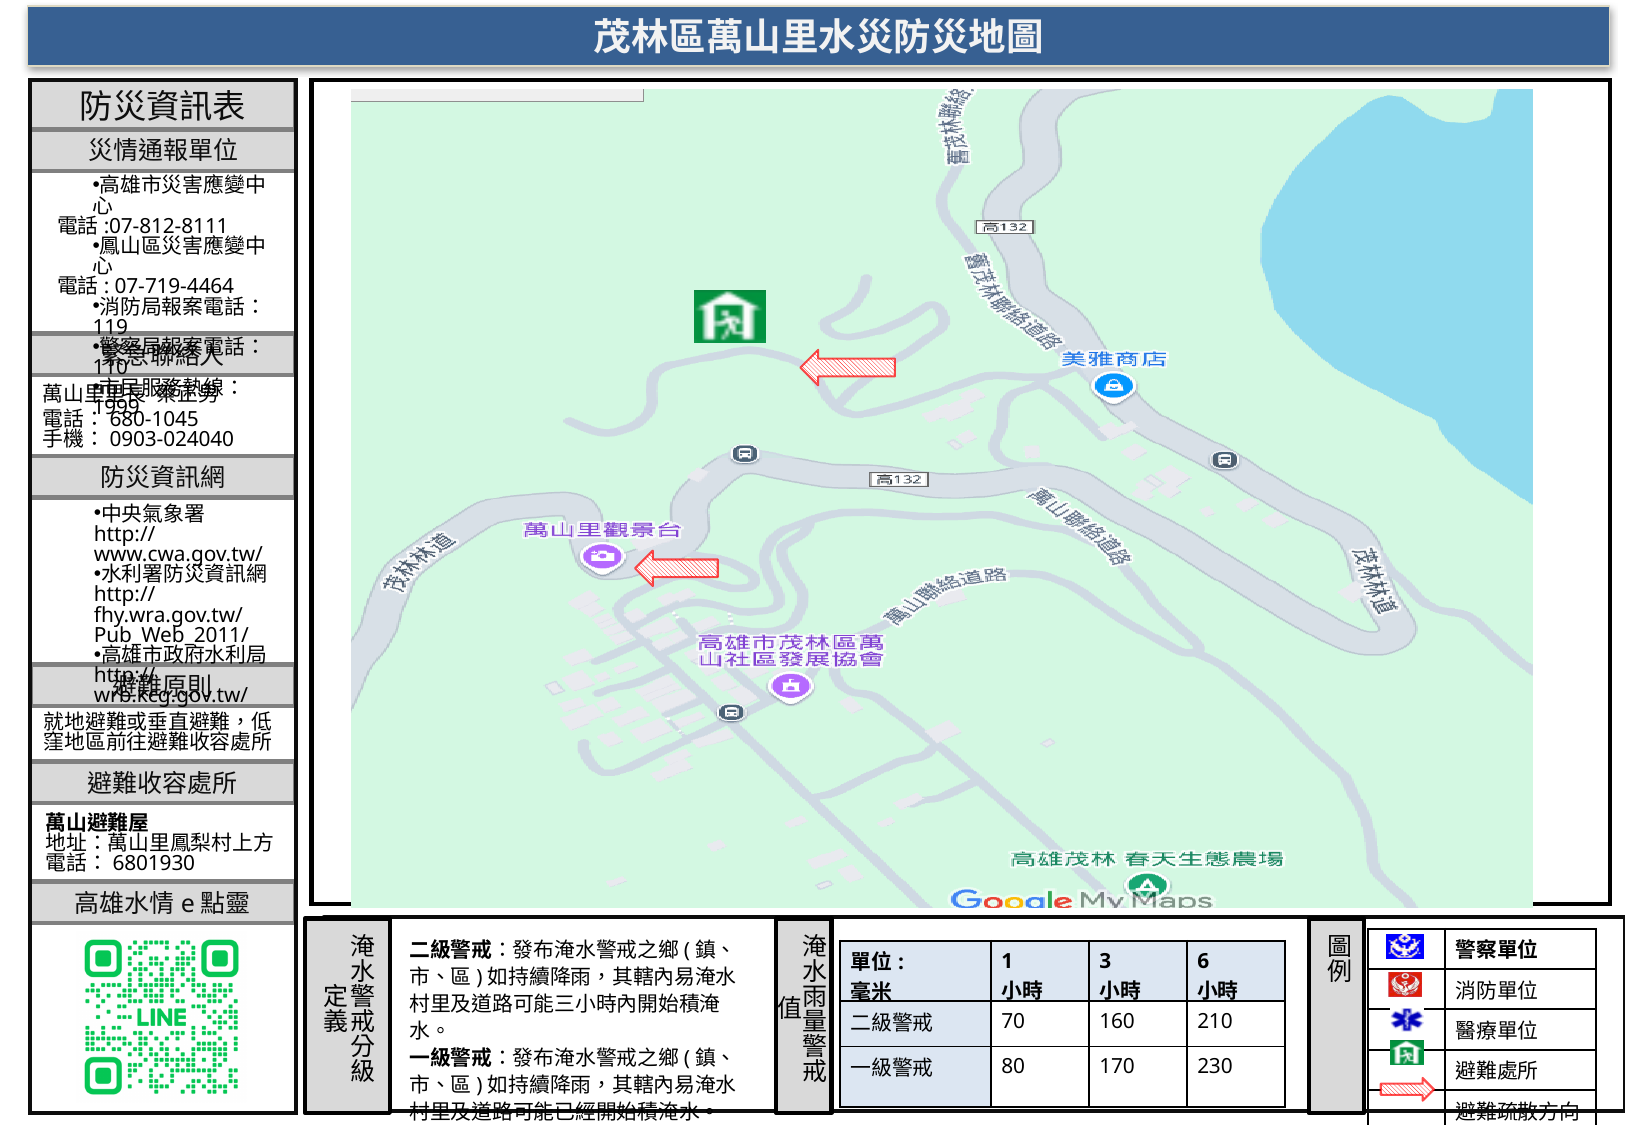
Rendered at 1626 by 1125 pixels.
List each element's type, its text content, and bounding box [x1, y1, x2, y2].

text_box 防災資訊表 [32, 82, 294, 129]
picture [1386, 934, 1424, 959]
table_cell 避難疏散方向 [1446, 1112, 1595, 1125]
table_cell 210 [1188, 1002, 1284, 1046]
picture [351, 89, 1533, 908]
table_cell 二級警戒 [841, 1002, 990, 1046]
text_box 高雄市災害應變中心 電話:07-812-8111 鳳山區災害應變中心 電話: 07-719-4464 消防局報案電話：119 警察局報案電話：110 市民服務熱線：1999 [32, 169, 294, 377]
picture [1390, 1008, 1424, 1033]
text_box 茂林區萬山里水災防災地圖 [27, 6, 1610, 66]
text_box 防災資訊網 [32, 459, 294, 497]
table_header 3 小時 [1090, 942, 1186, 1000]
text_box 萬山避難屋 地址：萬山里鳳梨村上方 電話：6801930 [32, 806, 292, 881]
text_box 就地避難或垂直避難，低窪地區前往避難收容處所 [32, 715, 294, 762]
table_cell 一級警戒 [841, 1047, 990, 1106]
text_box [800, 349, 895, 386]
text_box 萬山里里長 蔡正男 電話：680-1045 手機：0903-024040 [32, 377, 294, 459]
text_box 中央氣象署http://www.cwa.gov.tw/ 水利署防災資訊網http://fhy.wra.gov.tw/Pub_Web_2011/ 高雄市政府水利局http://wrb.kcg.gov.tw/ [29, 497, 298, 715]
text_box 災情通報單位 [32, 129, 294, 169]
text_box 淹水警戒分級 定義 [304, 918, 390, 1113]
table_cell [1369, 1112, 1444, 1125]
table_cell 80 [992, 1047, 1088, 1106]
table_cell 170 [1090, 1047, 1186, 1106]
text_box 淹水雨量警戒值 [776, 918, 832, 1113]
table_cell 70 [992, 1002, 1088, 1046]
text_box 高雄水情e點靈 [32, 881, 294, 923]
text_box [323, 916, 1625, 1112]
table_header 單位: 毫米 [841, 942, 990, 1000]
picture [1388, 972, 1422, 997]
text_box 避難收容處所 [32, 762, 294, 803]
text_box 圖例 [1308, 918, 1365, 1113]
text_box [635, 550, 718, 587]
table_header 6 小時 [1188, 942, 1284, 1000]
table_cell 230 [1188, 1047, 1284, 1106]
table_header 1 小時 [992, 942, 1088, 1000]
text_box 二級警戒：發布淹水警戒之鄉(鎮、市、區)如持續降雨，其轄內易淹水村里及道路可能三小時內開始積淹水。 一級警戒：發布淹水警戒之鄉(鎮、市、區)如持續降雨，其轄內易淹水村里及道路可能已經開始積淹水。 [394, 926, 765, 1125]
table_cell 160 [1090, 1002, 1186, 1046]
picture [76, 931, 247, 1103]
picture [1390, 1040, 1424, 1065]
